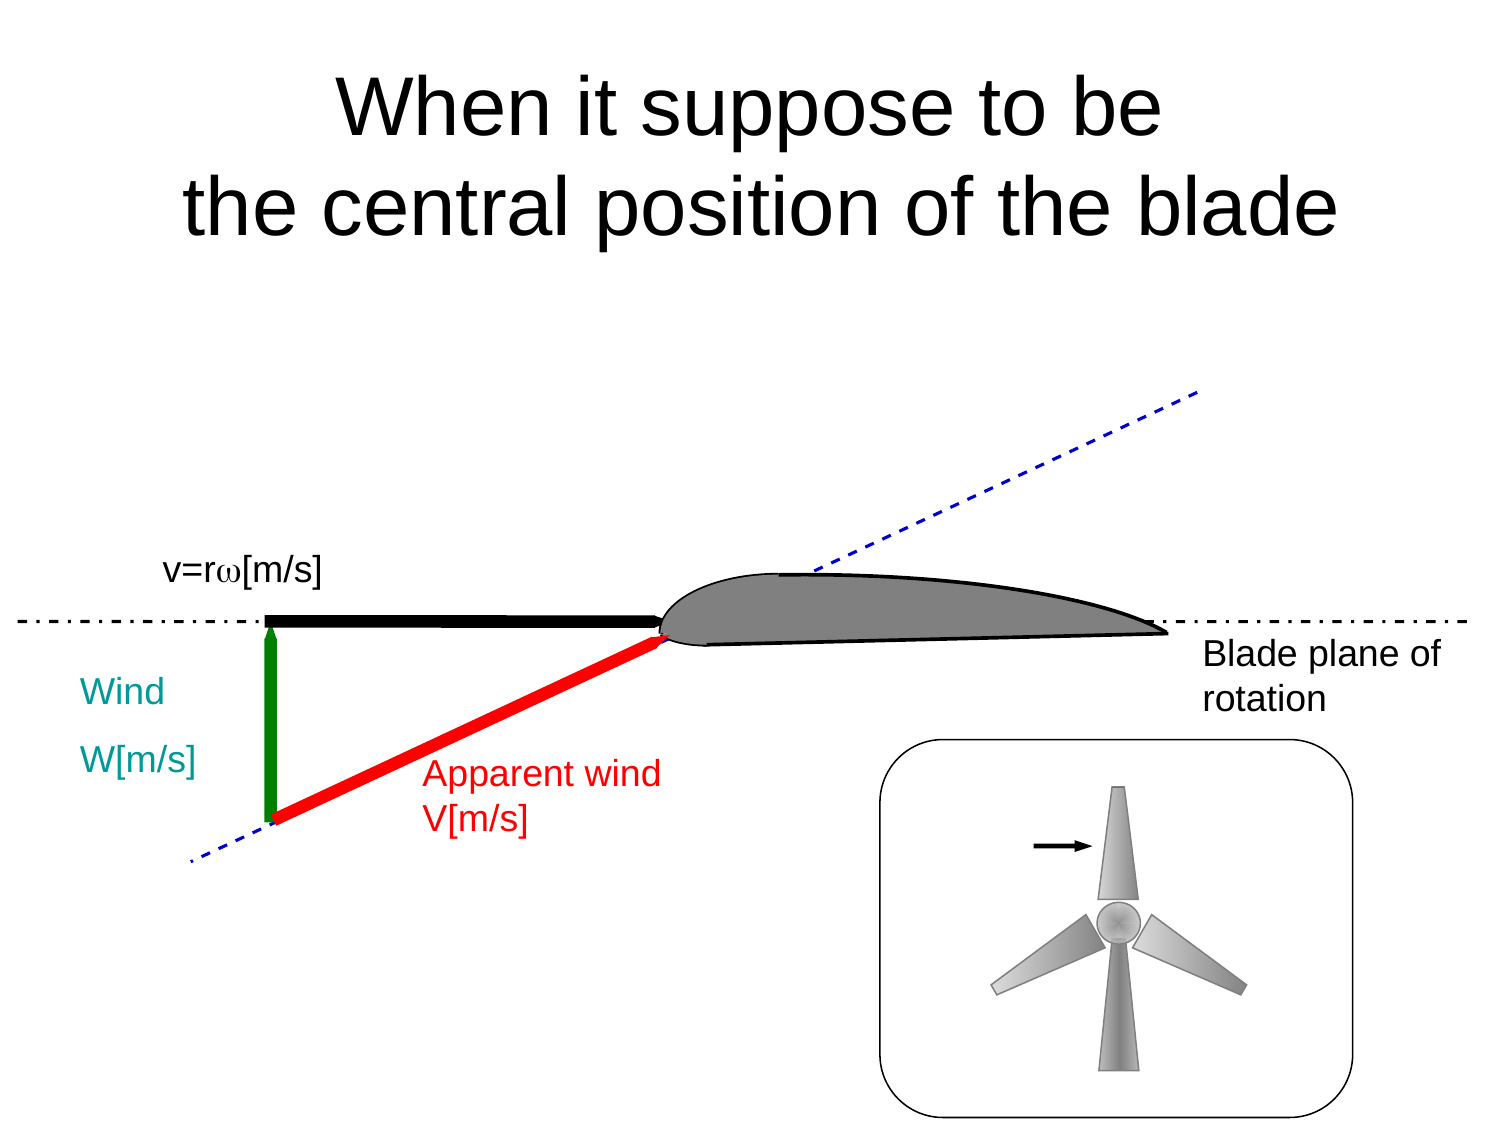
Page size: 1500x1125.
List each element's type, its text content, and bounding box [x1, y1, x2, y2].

text_box v=rw[m/s] [147, 537, 609, 599]
text_box Wind W[m/s] [64, 659, 231, 787]
text_box Apparent wind V[m/s] [407, 741, 925, 848]
title When it suppose to be the central position of the blade [75, 45, 1426, 233]
text_box [660, 574, 1158, 645]
text_box [879, 739, 1353, 1118]
text_box Blade plane of rotation [1187, 621, 1500, 728]
